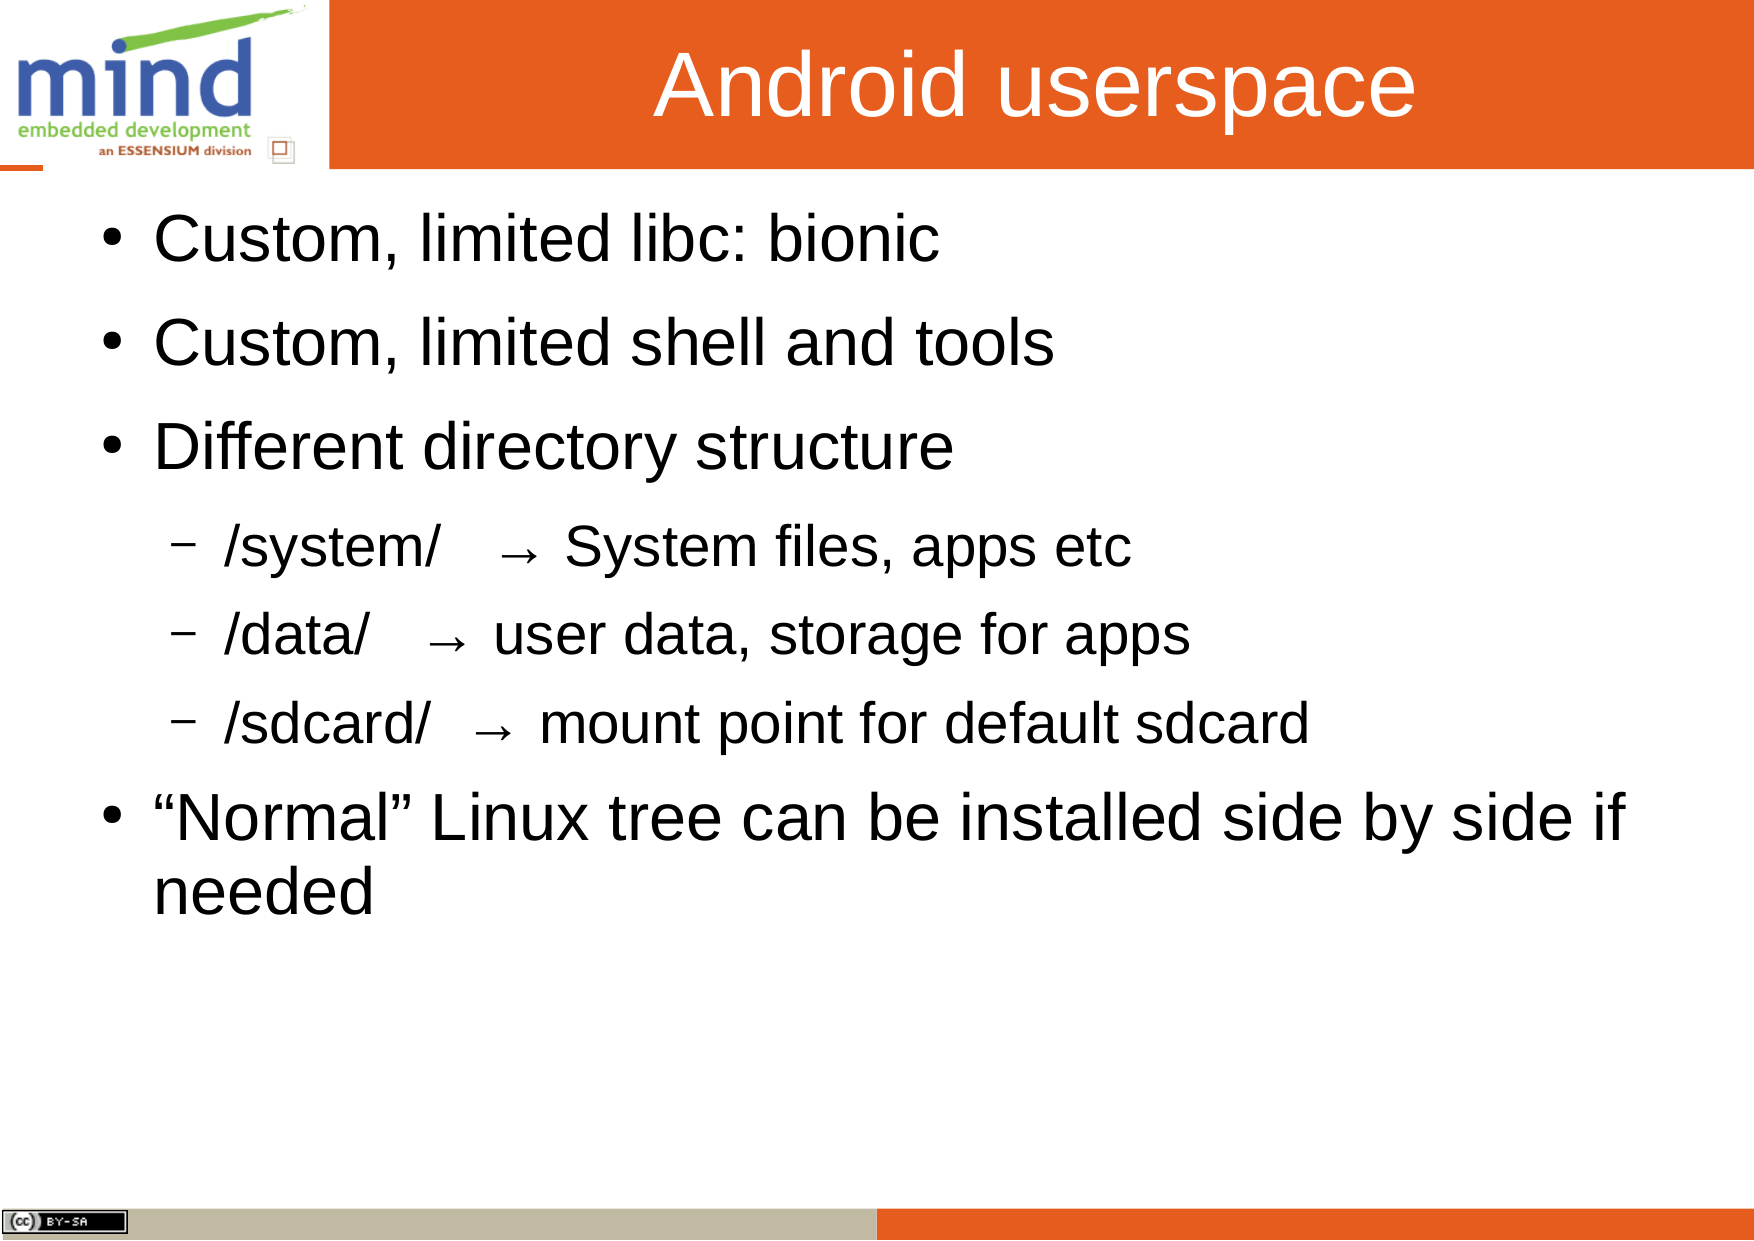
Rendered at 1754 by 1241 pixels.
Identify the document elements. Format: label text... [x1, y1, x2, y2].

title Android userspace [329, 0, 1744, 170]
picture [5, 5, 322, 164]
picture [2, 1210, 128, 1234]
list Custom, limited libc: bionic Custom, limited shell and tools Different directory structure /system/ → System files, apps etc /data/ → user data, storage for apps /sdcard/ → mount point for default sdcard “Normal” Linux tree can be installed side by side if needed [82, 200, 1662, 1193]
